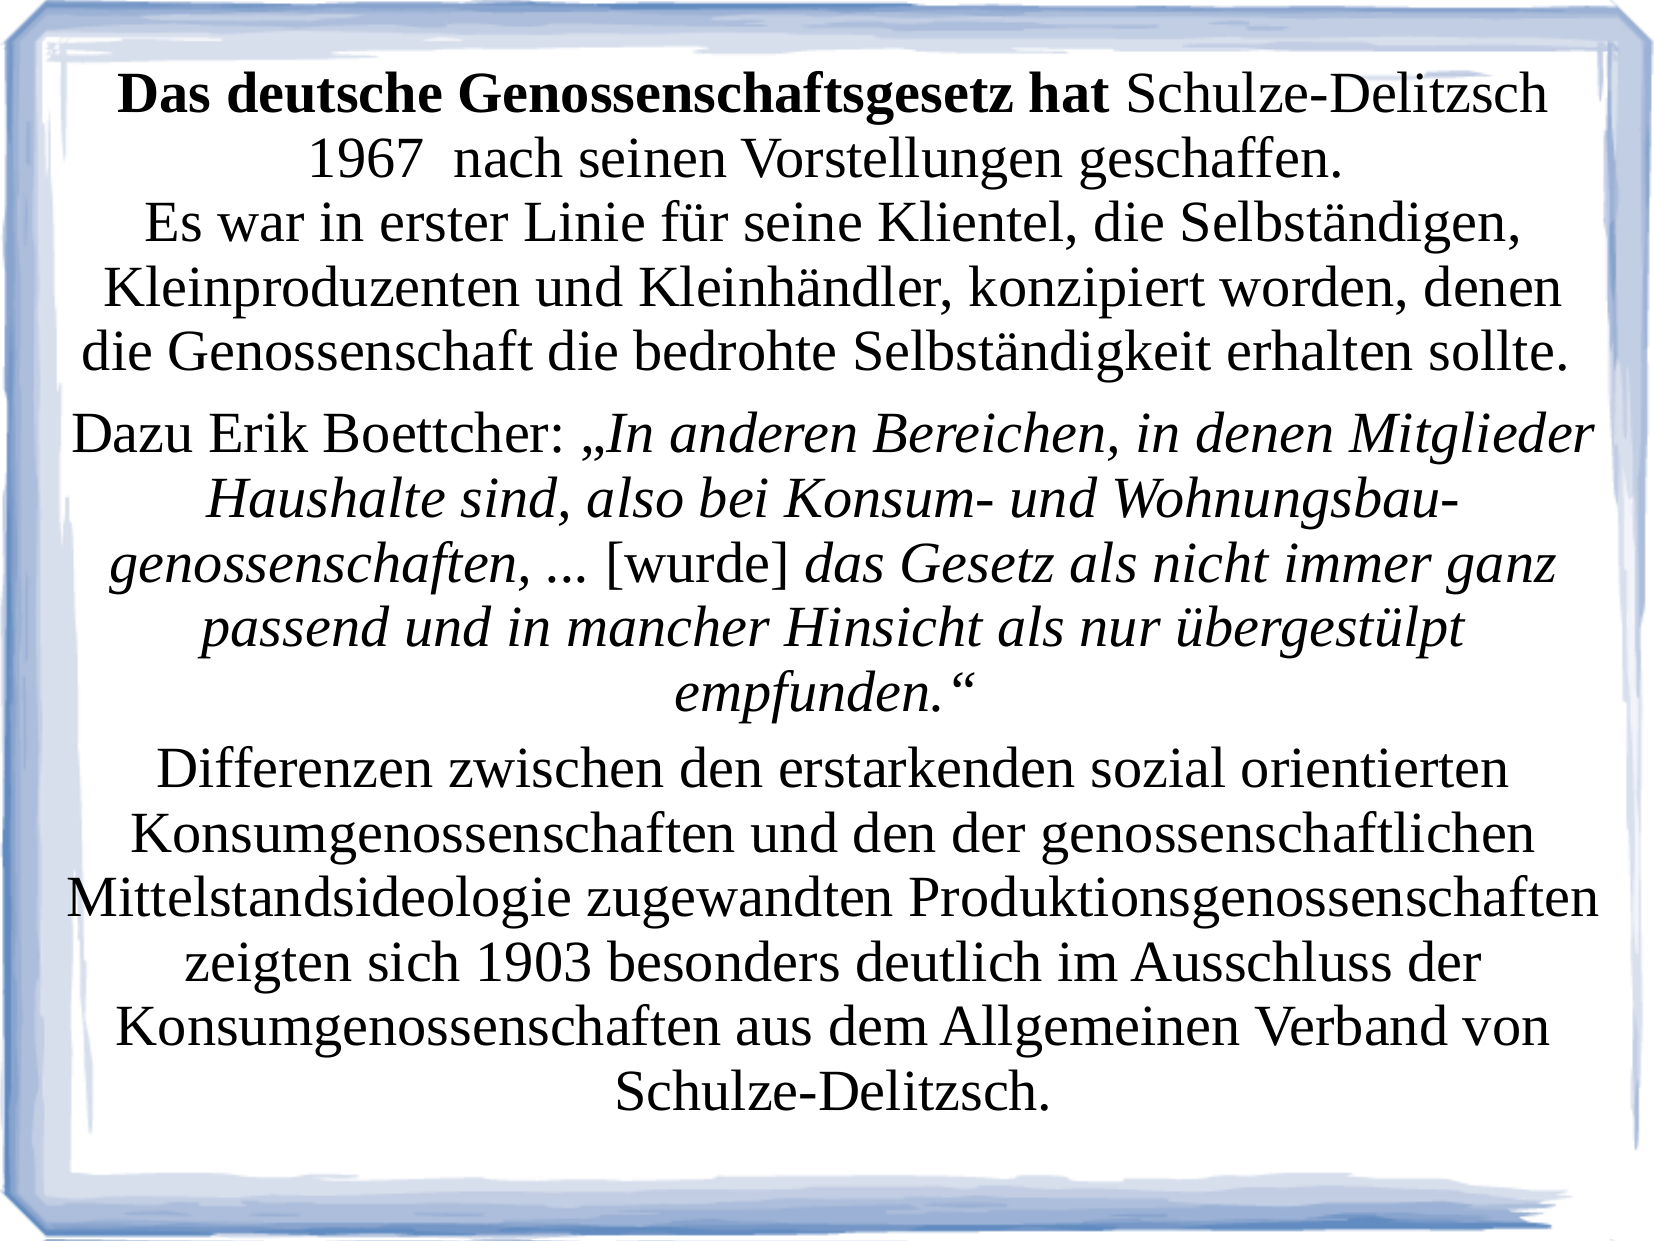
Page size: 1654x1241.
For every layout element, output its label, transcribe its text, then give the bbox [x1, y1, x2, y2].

picture [0, 0, 1654, 1241]
text_box Das deutsche Genossenschaftsgesetz hat Schulze-Delitzsch 1967 nach seinen Vorstellungen geschaffen. Es war in erster Linie für seine Klientel, die Selbständigen, Kleinproduzenten und Kleinhändler, konzipiert worden, denen die Genossenschaft die bedrohte Selbständigkeit erhalten sollte. Dazu Erik Boettcher: „In anderen Bereichen, in denen Mitglieder Haushalte sind, also bei Konsum- und Wohnungsbau-genossenschaften, ... [wurde] das Gesetz als nicht immer ganz passend und in mancher Hinsicht als nur übergestülpt empfunden.“ Differenzen zwischen den erstarkenden sozial orientierten Konsumgenossenschaften und den der genossenschaftlichen Mittelstandsideologie zugewandten Produktionsgenossenschaften zeigten sich 1903 besonders deutlich im Ausschluss der Konsumgenossenschaften aus dem Allgemeinen Verband von Schulze-Delitzsch. [52, 53, 1625, 1131]
